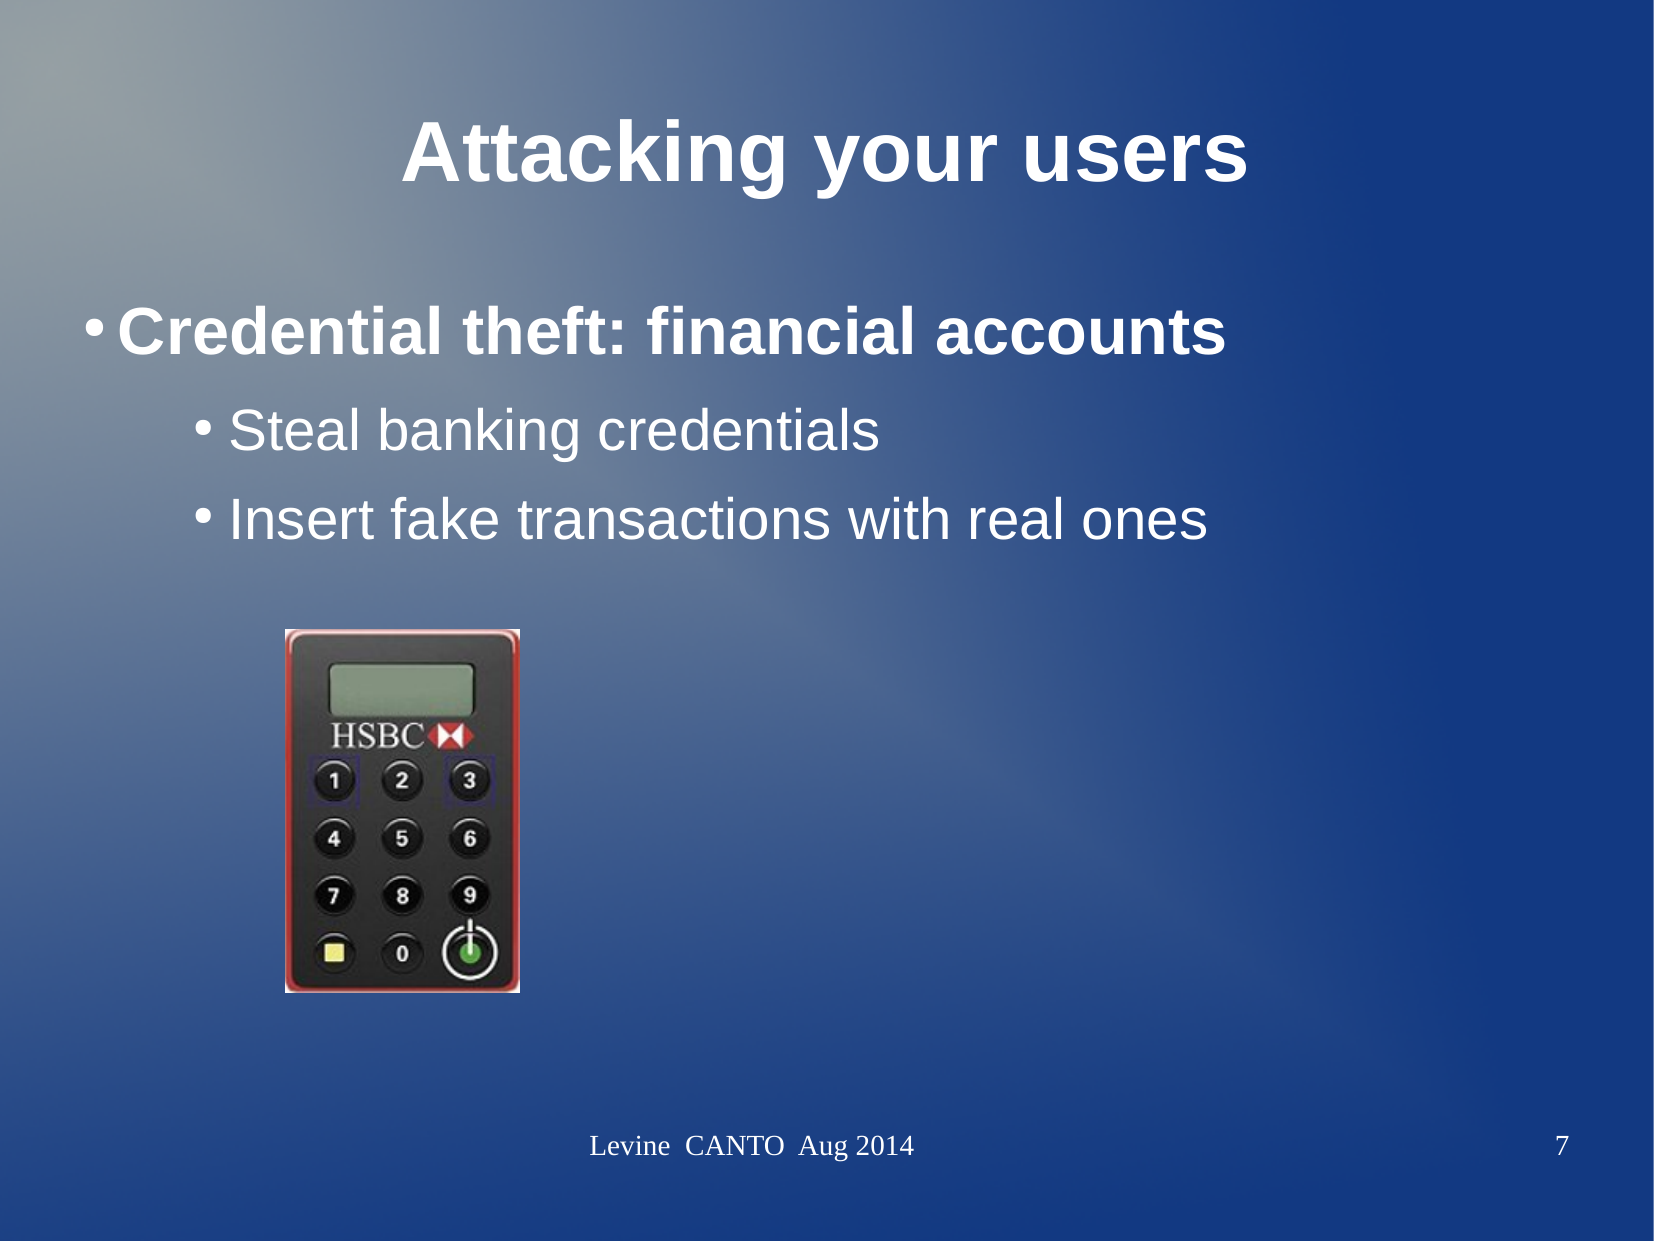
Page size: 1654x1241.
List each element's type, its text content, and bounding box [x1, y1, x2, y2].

list Credential theft: financial accounts Steal banking credentials Insert fake transactions with real ones [82, 290, 1570, 1108]
picture [0, 0, 1654, 1241]
title Attacking your users [82, 49, 1570, 256]
